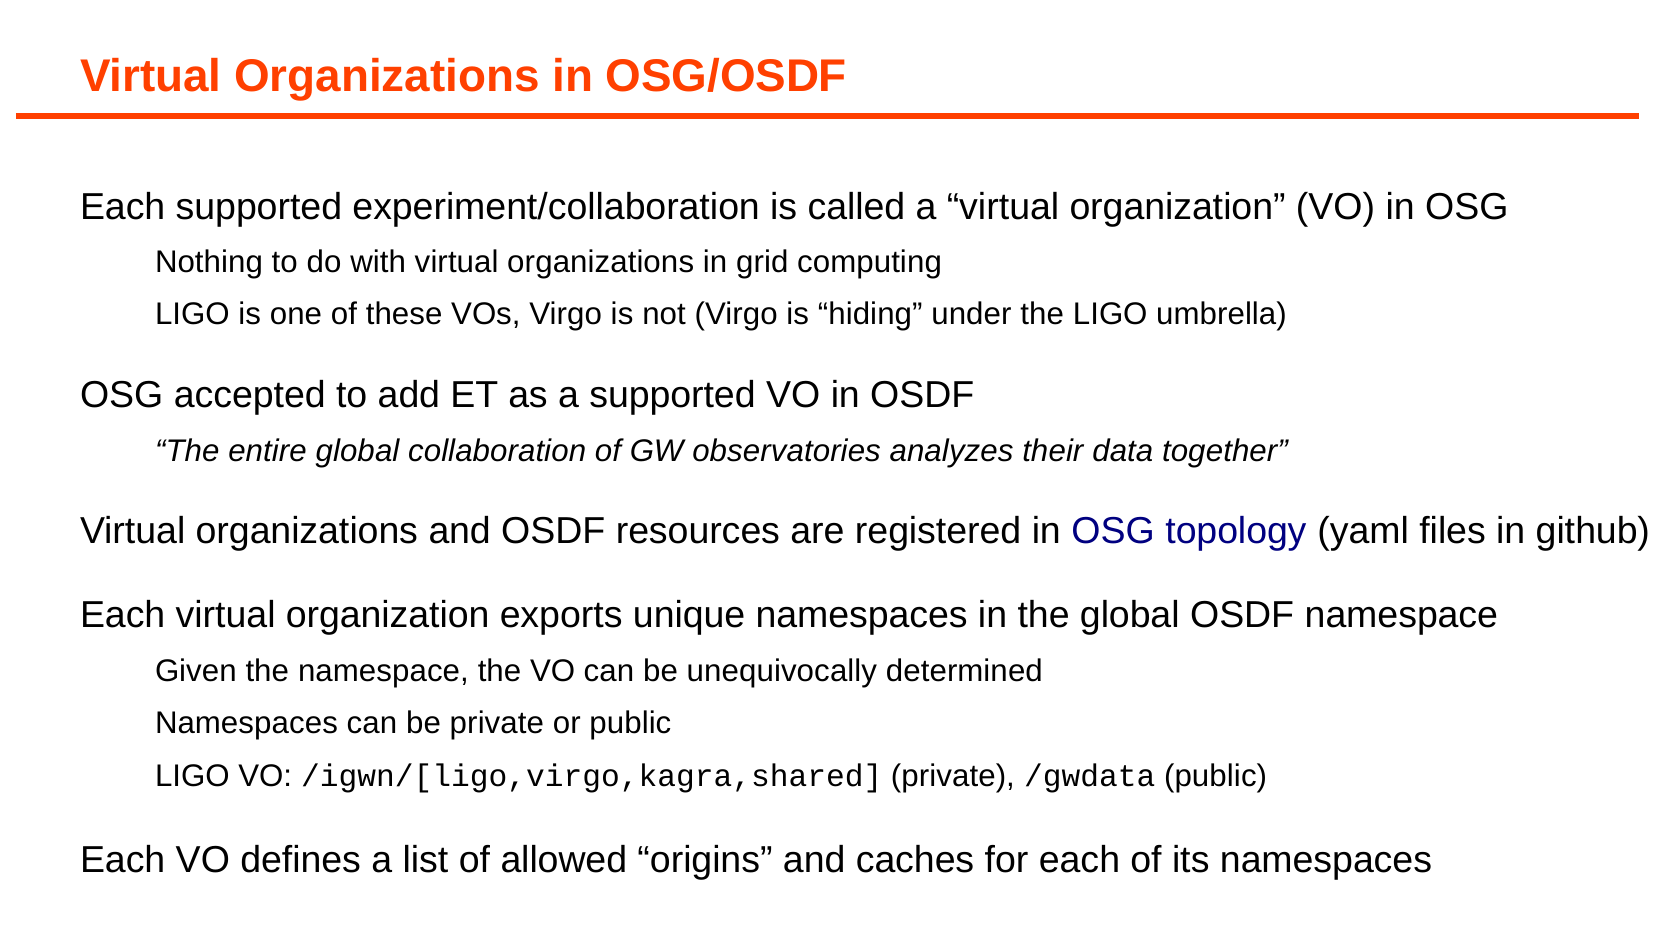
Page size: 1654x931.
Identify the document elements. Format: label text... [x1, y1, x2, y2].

text_box Virtual Organizations in OSG/OSDF Each supported experiment/collaboration is called a “virtual organization” (VO) in OSG Nothing to do with virtual organizations in grid computing LIGO is one of these VOs, Virgo is not (Virgo is “hiding” under the LIGO umbrella) OSG accepted to add ET as a supported VO in OSDF “The entire global collaboration of GW observatories analyzes their data together” Virtual organizations and OSDF resources are registered in OSG topology (yaml files in github) Each virtual organization exports unique namespaces in the global OSDF namespace Given the namespace, the VO can be unequivocally determined Namespaces can be private or public LIGO VO: /igwn/[ligo,virgo,kagra,shared] (private), /gwdata (public) Each VO defines a list of allowed “origins” and caches for each of its namespaces [65, 42, 1654, 888]
